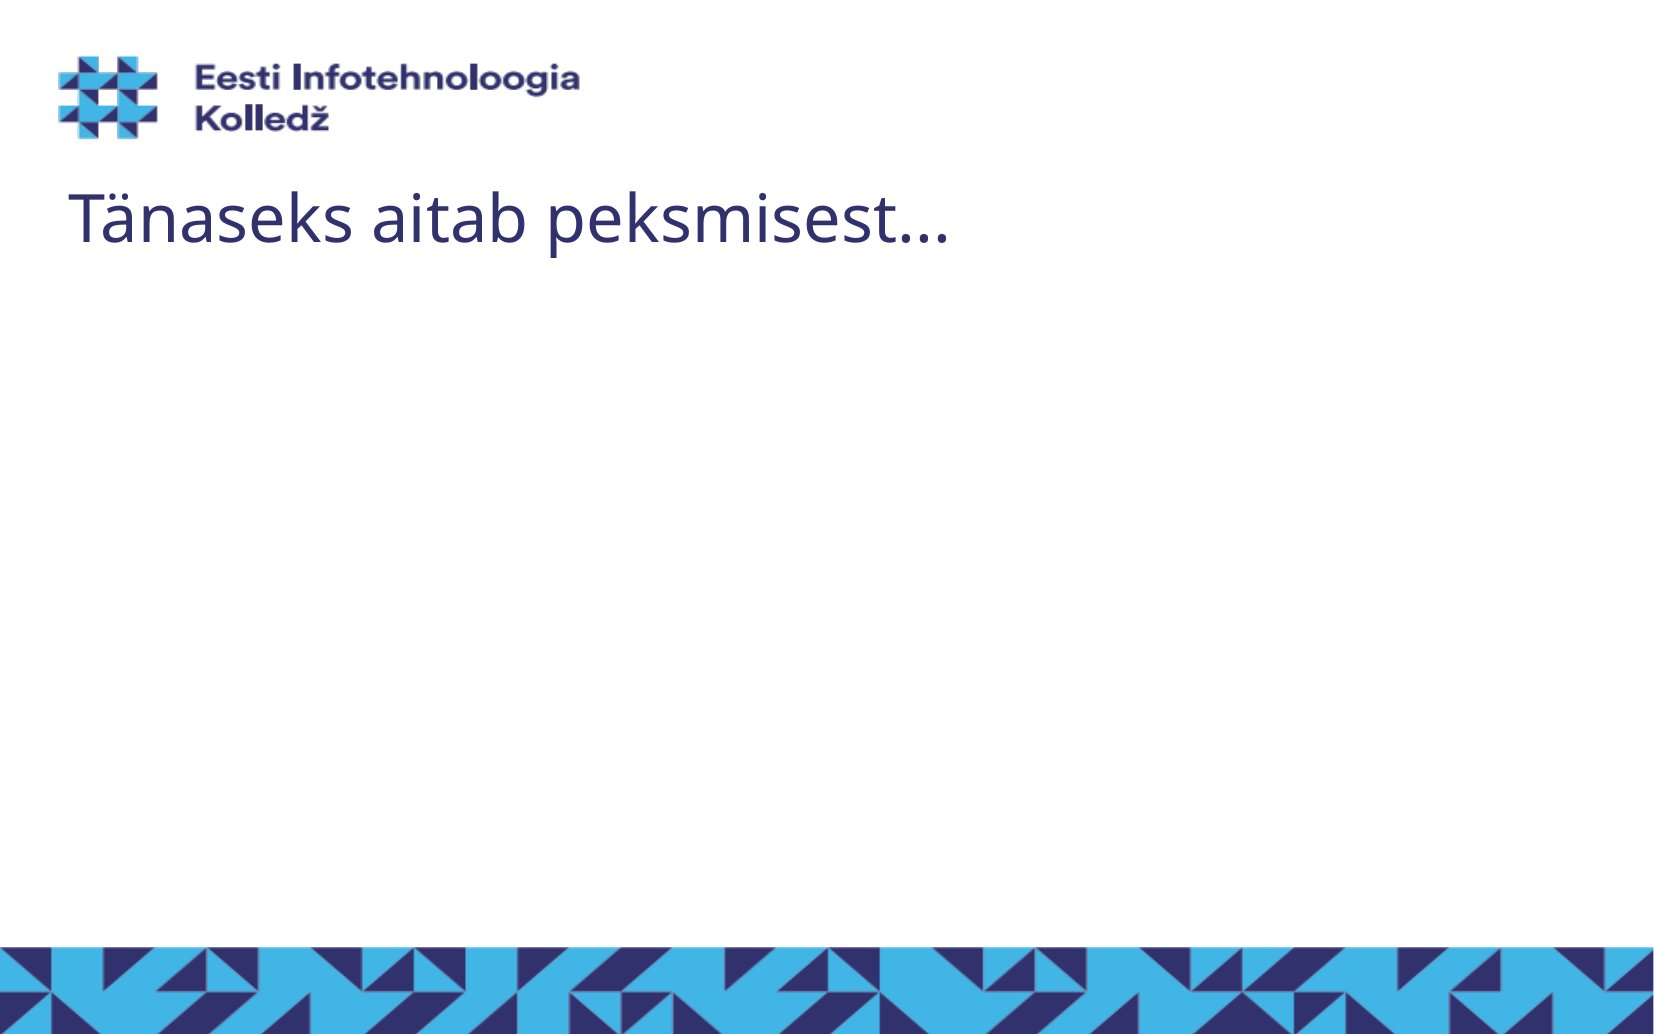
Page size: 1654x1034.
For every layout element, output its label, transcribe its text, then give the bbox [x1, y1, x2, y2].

title Tänaseks aitab peksmisest... [68, 147, 1536, 286]
